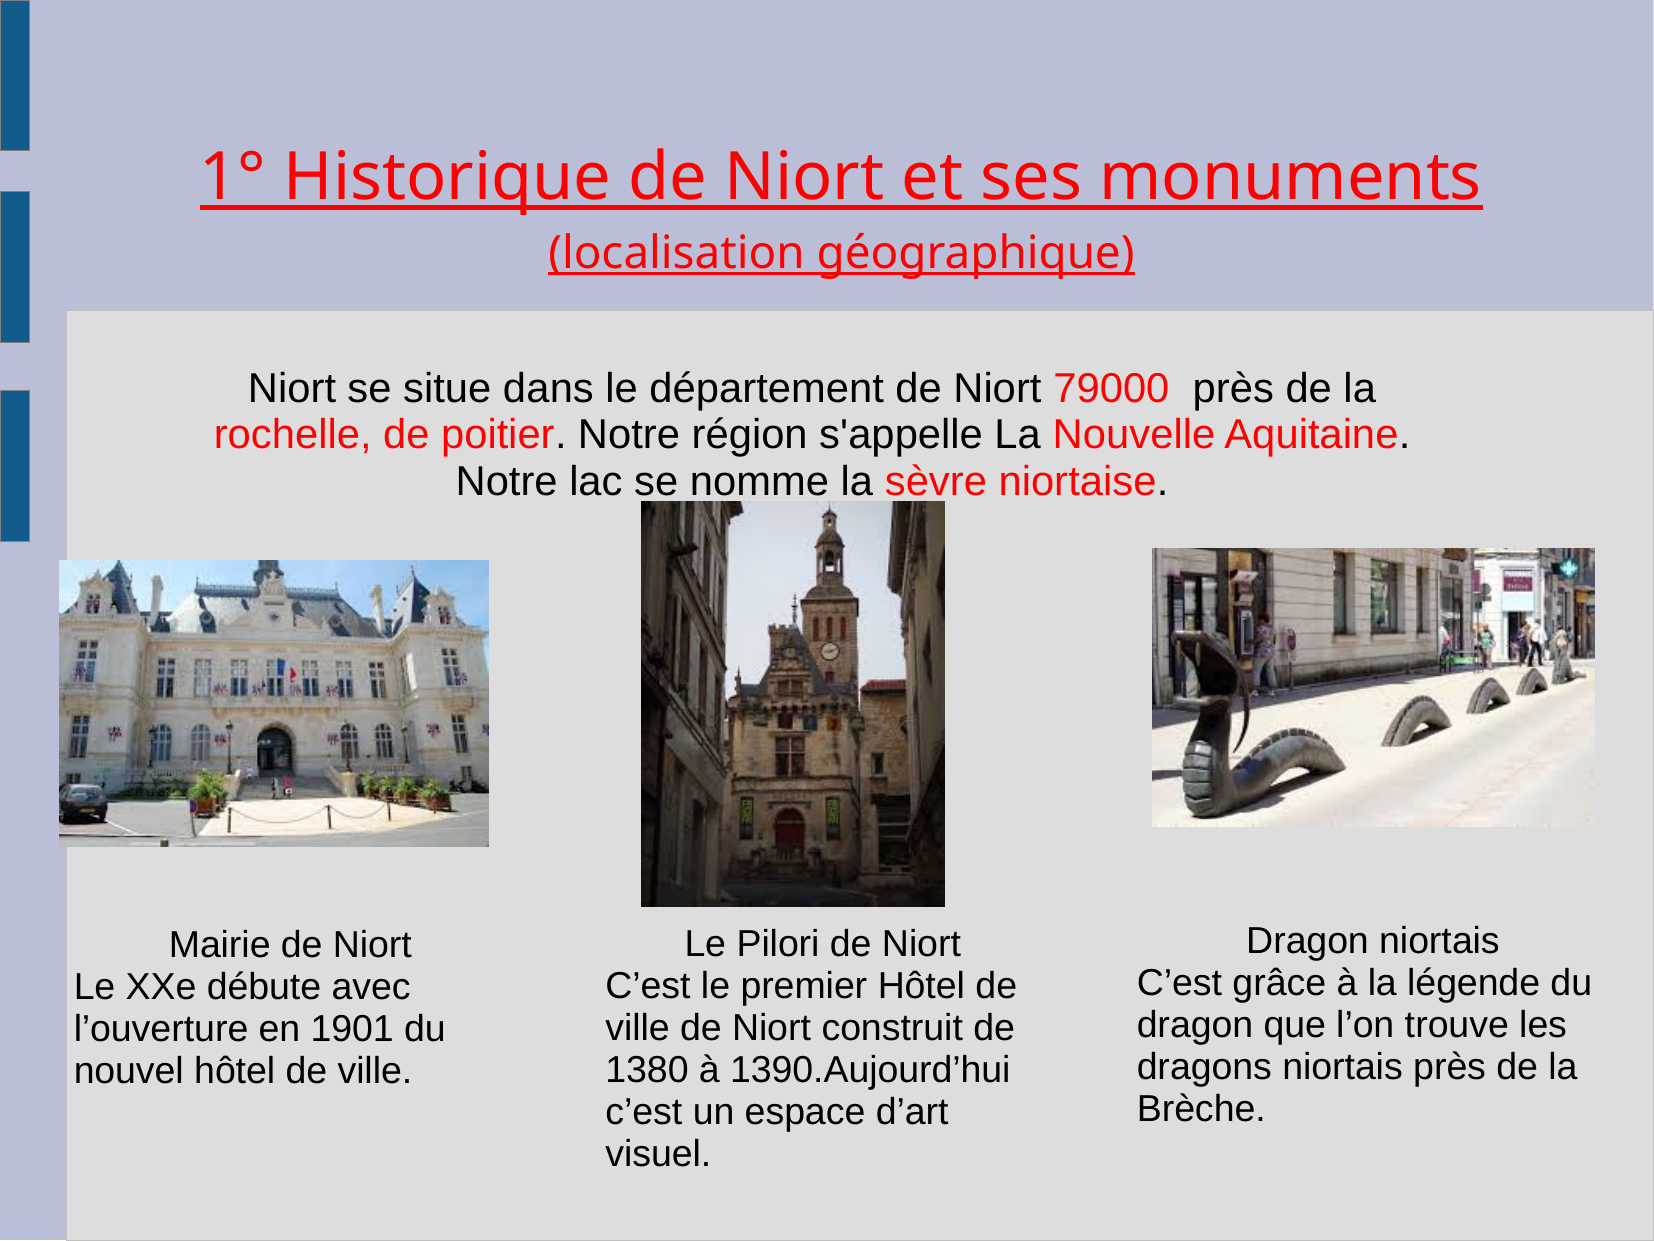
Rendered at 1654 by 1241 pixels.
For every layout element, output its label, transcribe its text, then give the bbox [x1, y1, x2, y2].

text_box 1° Historique de Niort et ses monuments (localisation géographique) [88, 118, 1595, 300]
picture [1152, 548, 1595, 827]
picture [59, 560, 489, 847]
text_box Dragon niortais C’est grâce à la légende du dragon que l’on trouve les dragons niortais près de la Brèche. [1122, 912, 1625, 1182]
text_box Mairie de Niort Le XXe débute avec l’ouverture en 1901 du nouvel hôtel de ville. [59, 916, 522, 1182]
picture [641, 501, 945, 907]
text_box Niort se situe dans le département de Niort 79000 près de la rochelle, de poitier. Notre région s'appelle La Nouvelle Aquitaine. Notre lac se nomme la sèvre niortaise. [177, 354, 1447, 516]
text_box Le Pilori de Niort C’est le premier Hôtel de ville de Niort construit de 1380 à 1390.Aujourd’hui c’est un espace d’art visuel. [590, 915, 1056, 1211]
